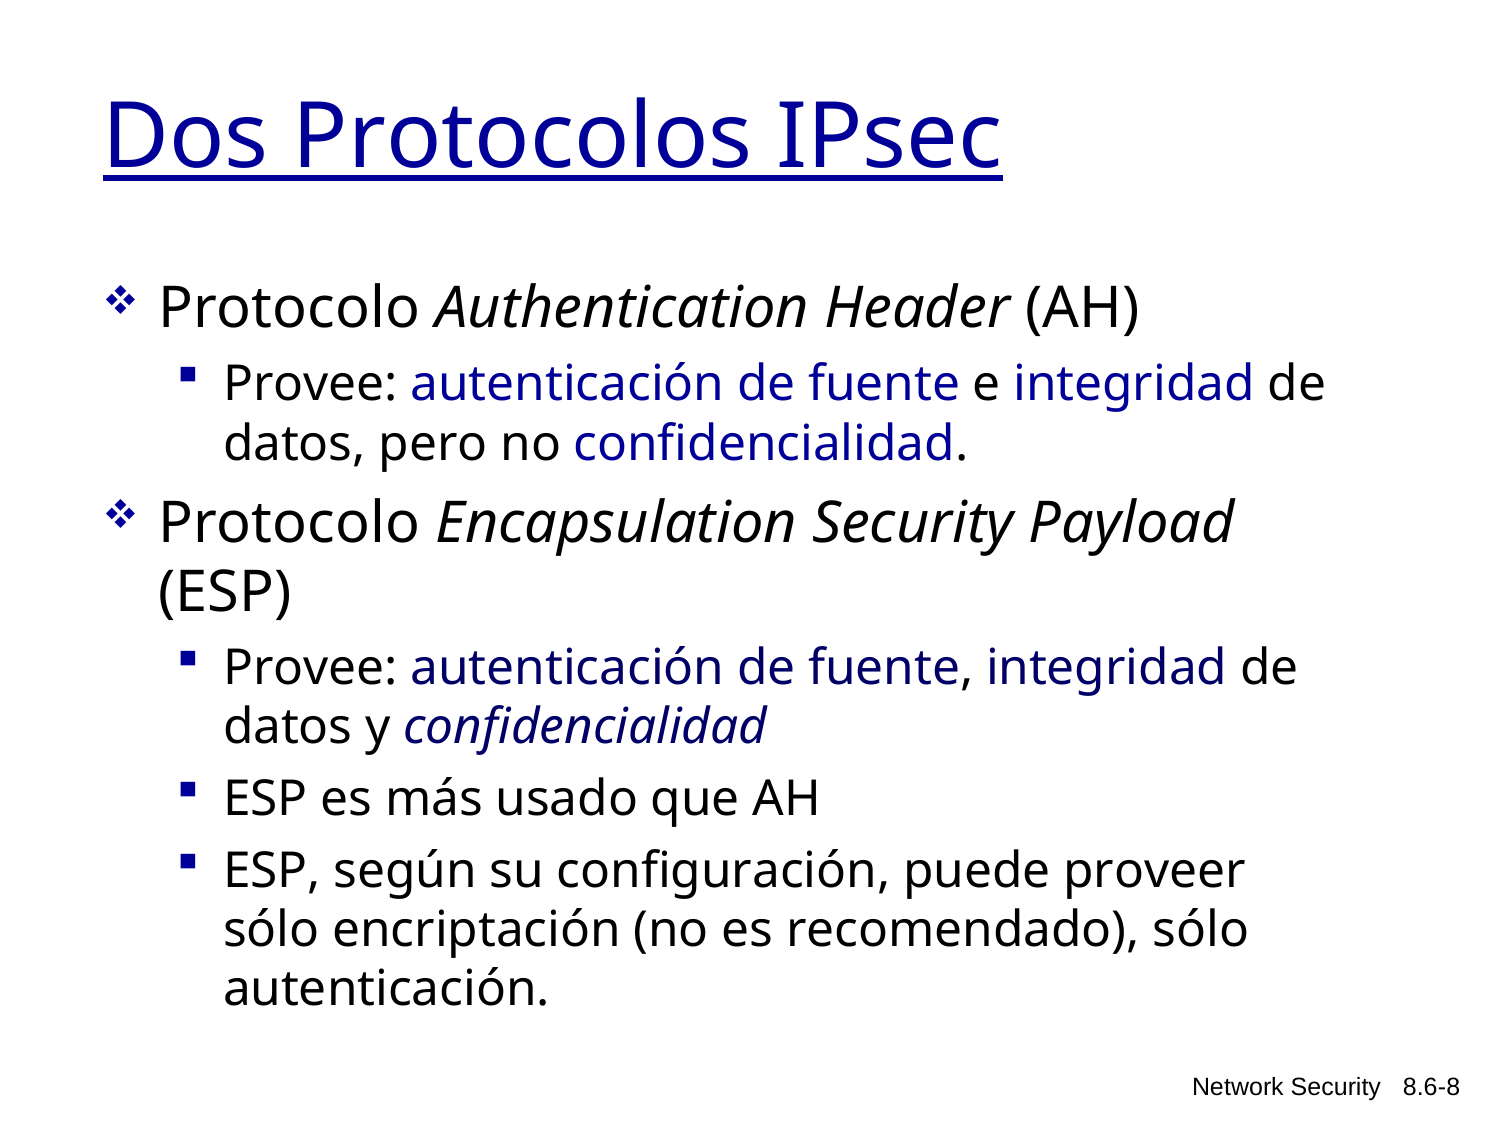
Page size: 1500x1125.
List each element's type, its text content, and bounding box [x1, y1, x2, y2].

title Dos Protocolos IPsec [87, 37, 1363, 225]
text_box Network Security [762, 1062, 1397, 1114]
list Protocolo Authentication Header (AH) Provee: autenticación de fuente e integridad de datos, pero no confidencialidad. Protocolo Encapsulation Security Payload (ESP) Provee: autenticación de fuente, integridad de datos y confidencialidad ESP es más usado que AH ESP, según su configuración, puede proveer sólo encriptación (no es recomendado), sólo autenticación. [87, 262, 1363, 1026]
